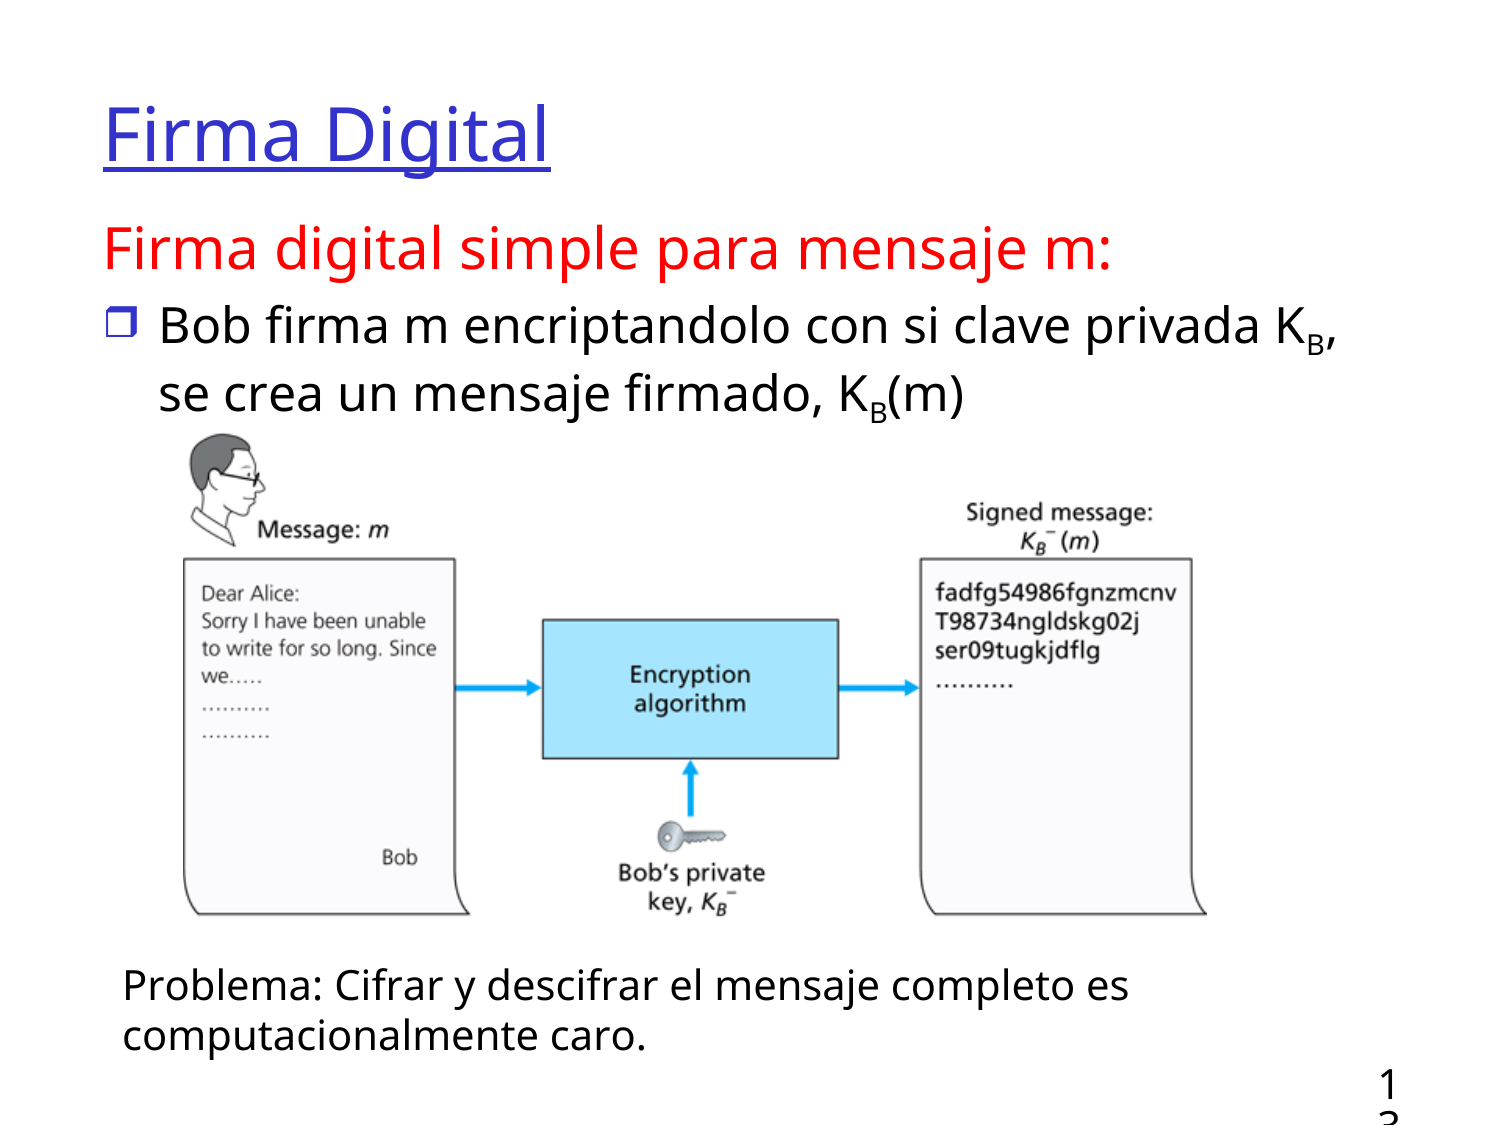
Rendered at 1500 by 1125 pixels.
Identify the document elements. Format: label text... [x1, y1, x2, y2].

list Firma digital simple para mensaje m: Bob firma m encriptandolo con si clave privada KB, se crea un mensaje firmado, KB(m) [87, 203, 1363, 946]
title Firma Digital [87, 16, 1363, 203]
picture [183, 431, 1207, 951]
text_box Problema: Cifrar y descifrar el mensaje completo es computacionalmente caro. [107, 951, 1290, 1102]
